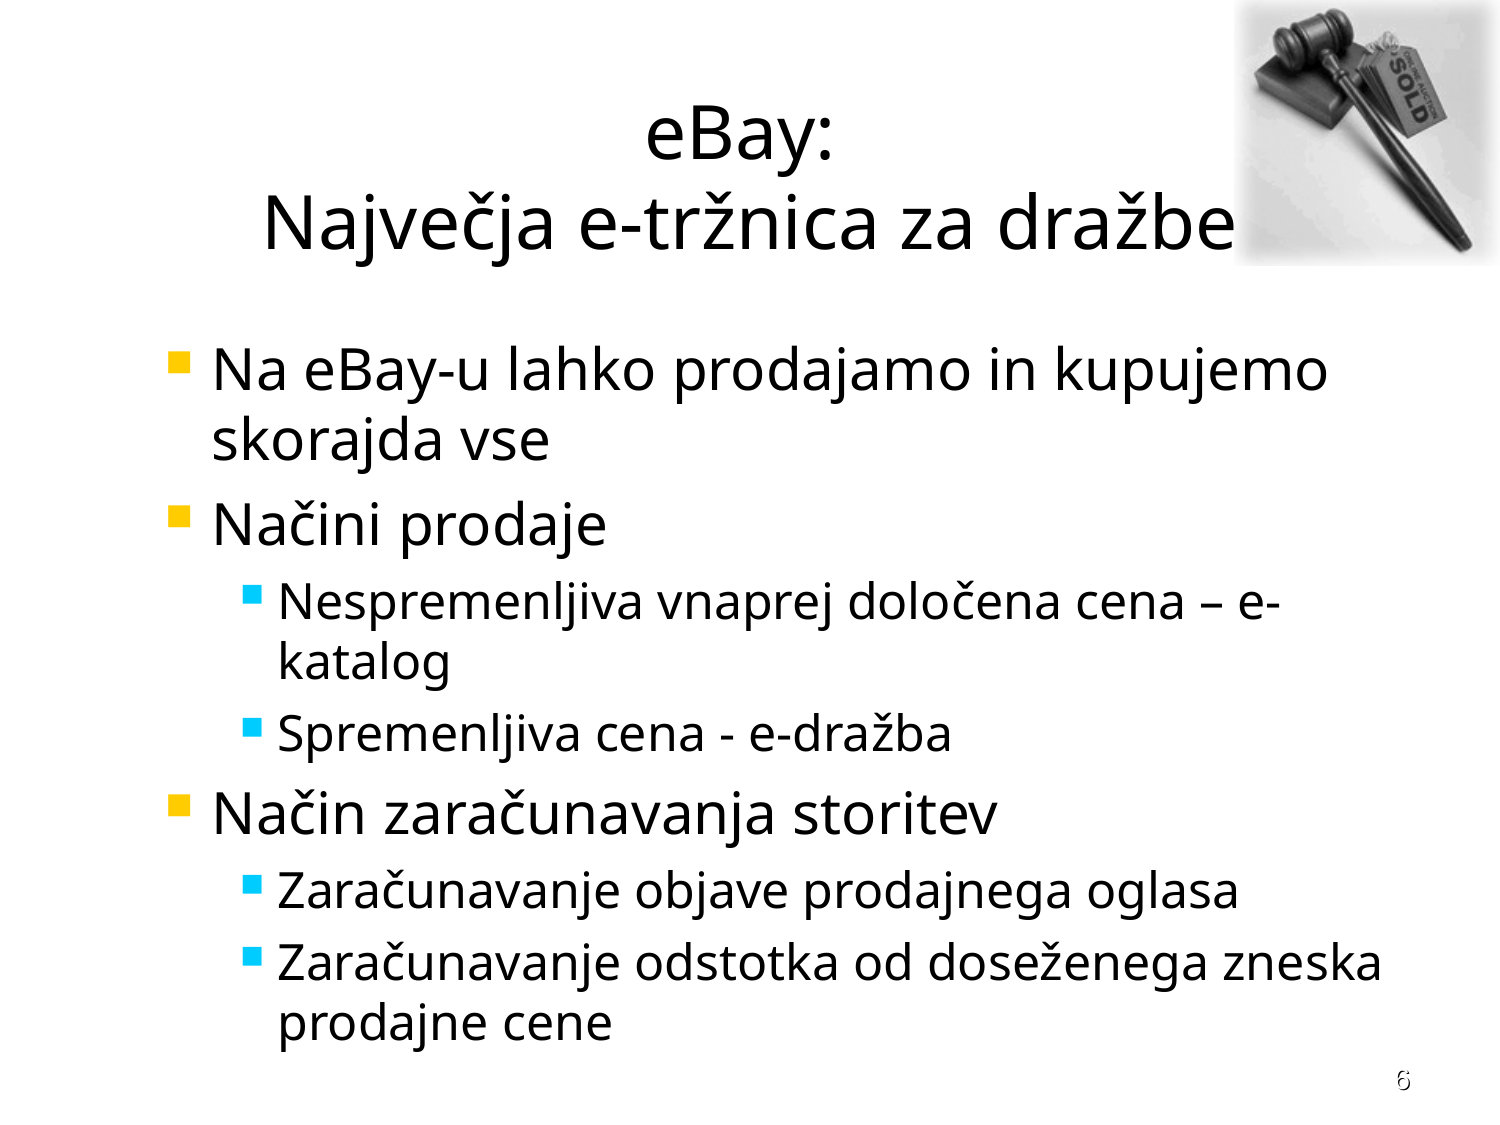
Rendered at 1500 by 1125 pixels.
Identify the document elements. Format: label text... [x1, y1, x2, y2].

picture [1234, 0, 1500, 266]
list Na eBay-u lahko prodajamo in kupujemo skorajda vse Načini prodaje Nespremenljiva vnaprej določena cena – e-katalog Spremenljiva cena - e-dražba Način zaračunavanja storitev Zaračunavanje objave prodajnega oglasa Zaračunavanje odstotka od doseženega zneska prodajne cene [75, 324, 1426, 1001]
text_box <number> [1074, 1024, 1426, 1103]
title eBay: Največja e-tržnica za dražbe [75, 62, 1426, 288]
